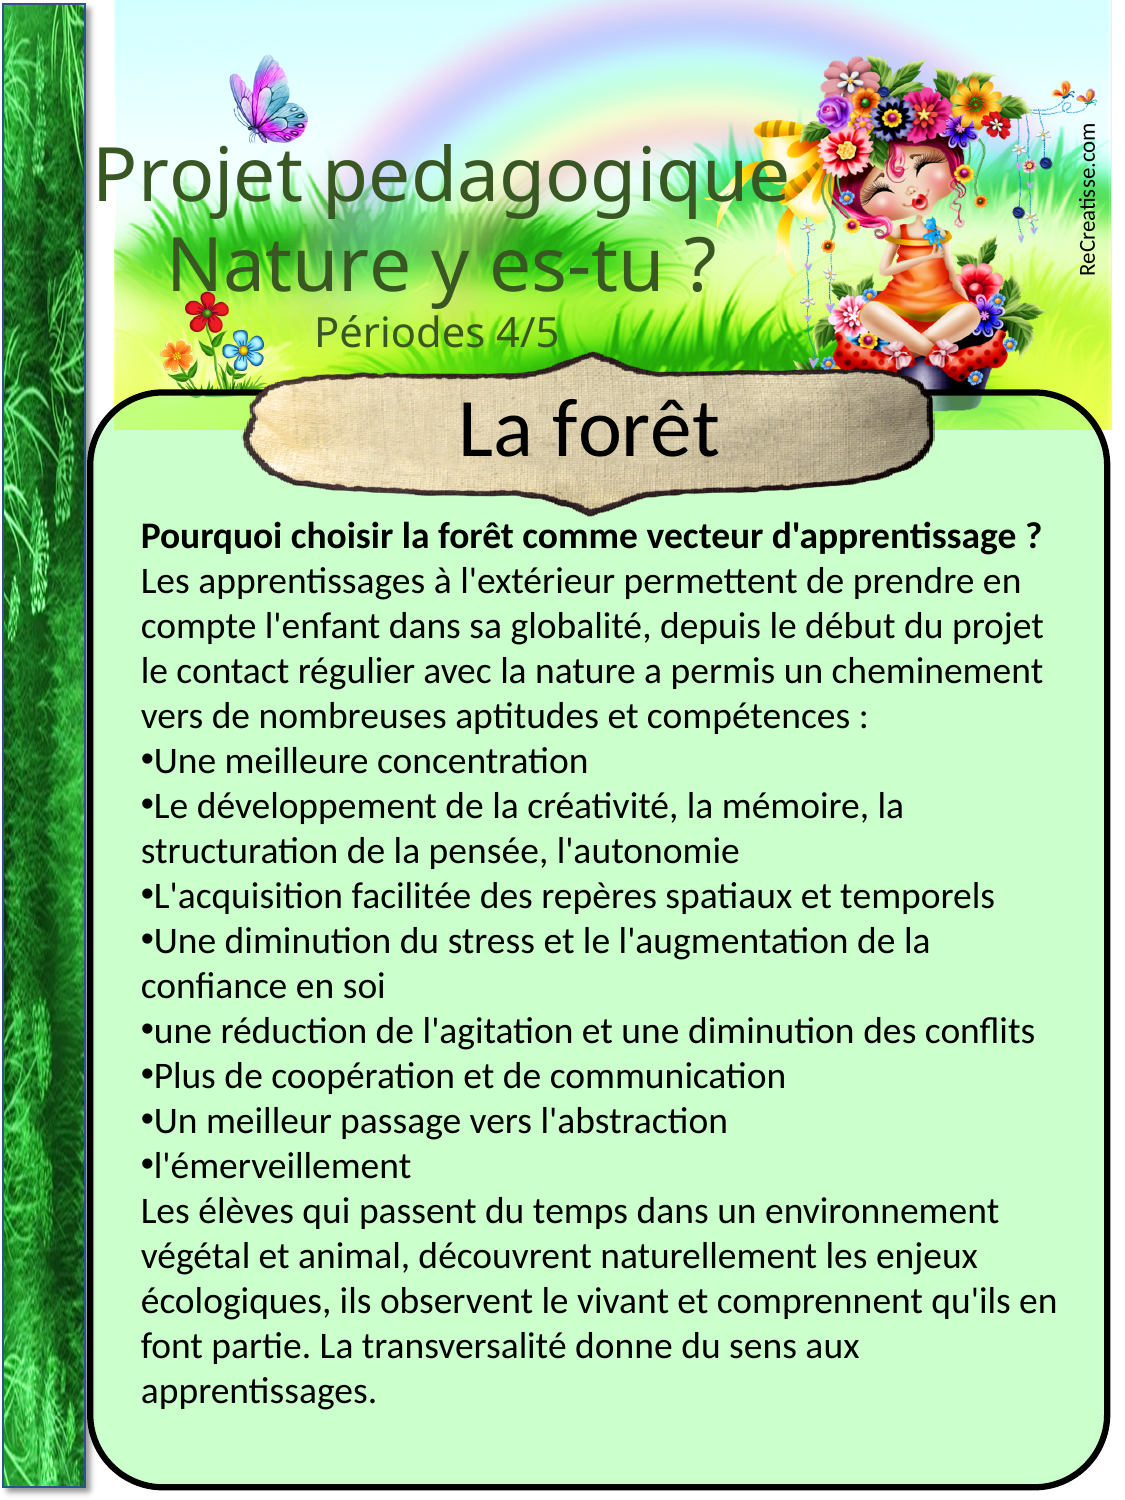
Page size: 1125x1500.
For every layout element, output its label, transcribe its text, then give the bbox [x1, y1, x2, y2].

text_box [1035, 392, 1108, 1466]
picture [114, 0, 1125, 503]
text_box Pourquoi choisir la forêt comme vecteur d'apprentissage ? Les apprentissages à l'extérieur permettent de prendre en compte l'enfant dans sa globalité, depuis le début du projet le contact régulier avec la nature a permis un cheminement vers de nombreuses aptitudes et compétences : Une meilleure concentration Le développement de la créativité, la mémoire, la structuration de la pensée, l'autonomie L'acquisition facilitée des repères spatiaux et temporels Une diminution du stress et le l'augmentation de la confiance en soi une réduction de l'agitation et une diminution des conflits Plus de coopération et de communication Un meilleur passage vers l'abstraction l'émerveillement Les élèves qui passent du temps dans un environnement végétal et animal, découvrent naturellement les enjeux écologiques, ils observent le vivant et comprennent qu'ils en font partie. La transversalité donne du sens aux apprentissages. [125, 503, 1086, 1473]
text_box [99, 395, 1078, 1488]
text_box Projet pedagogique Nature y es-tu ? Périodes 4/5 [99, 119, 1001, 364]
text_box La forêt [443, 365, 974, 483]
picture [0, 0, 99, 1500]
text_box ReCreatisse.com [1064, 108, 1107, 291]
